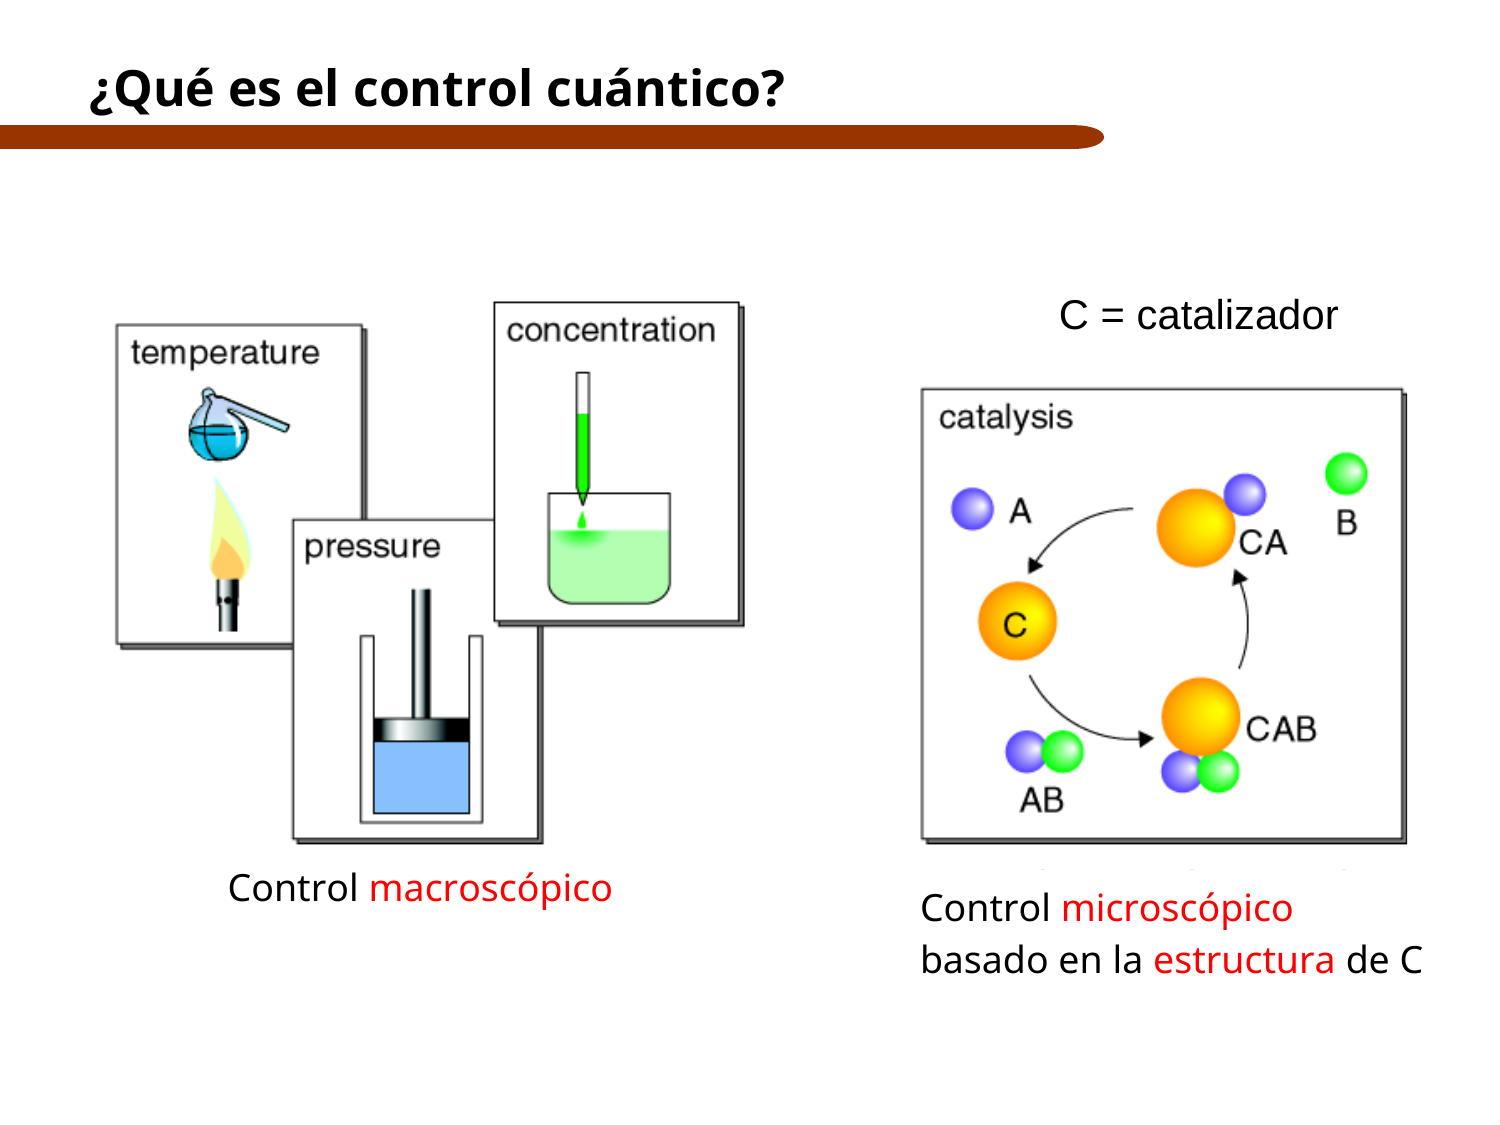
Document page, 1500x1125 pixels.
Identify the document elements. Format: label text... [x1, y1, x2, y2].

text_box Control microscópico basado en la estructura de C [905, 869, 1449, 989]
title ¿Qué es el control cuántico? [74, 30, 1447, 143]
text_box [69, 249, 1433, 935]
text_box Control macroscópico [213, 849, 638, 918]
text_box C = catalizador [1044, 280, 1354, 346]
picture [82, 258, 1408, 910]
